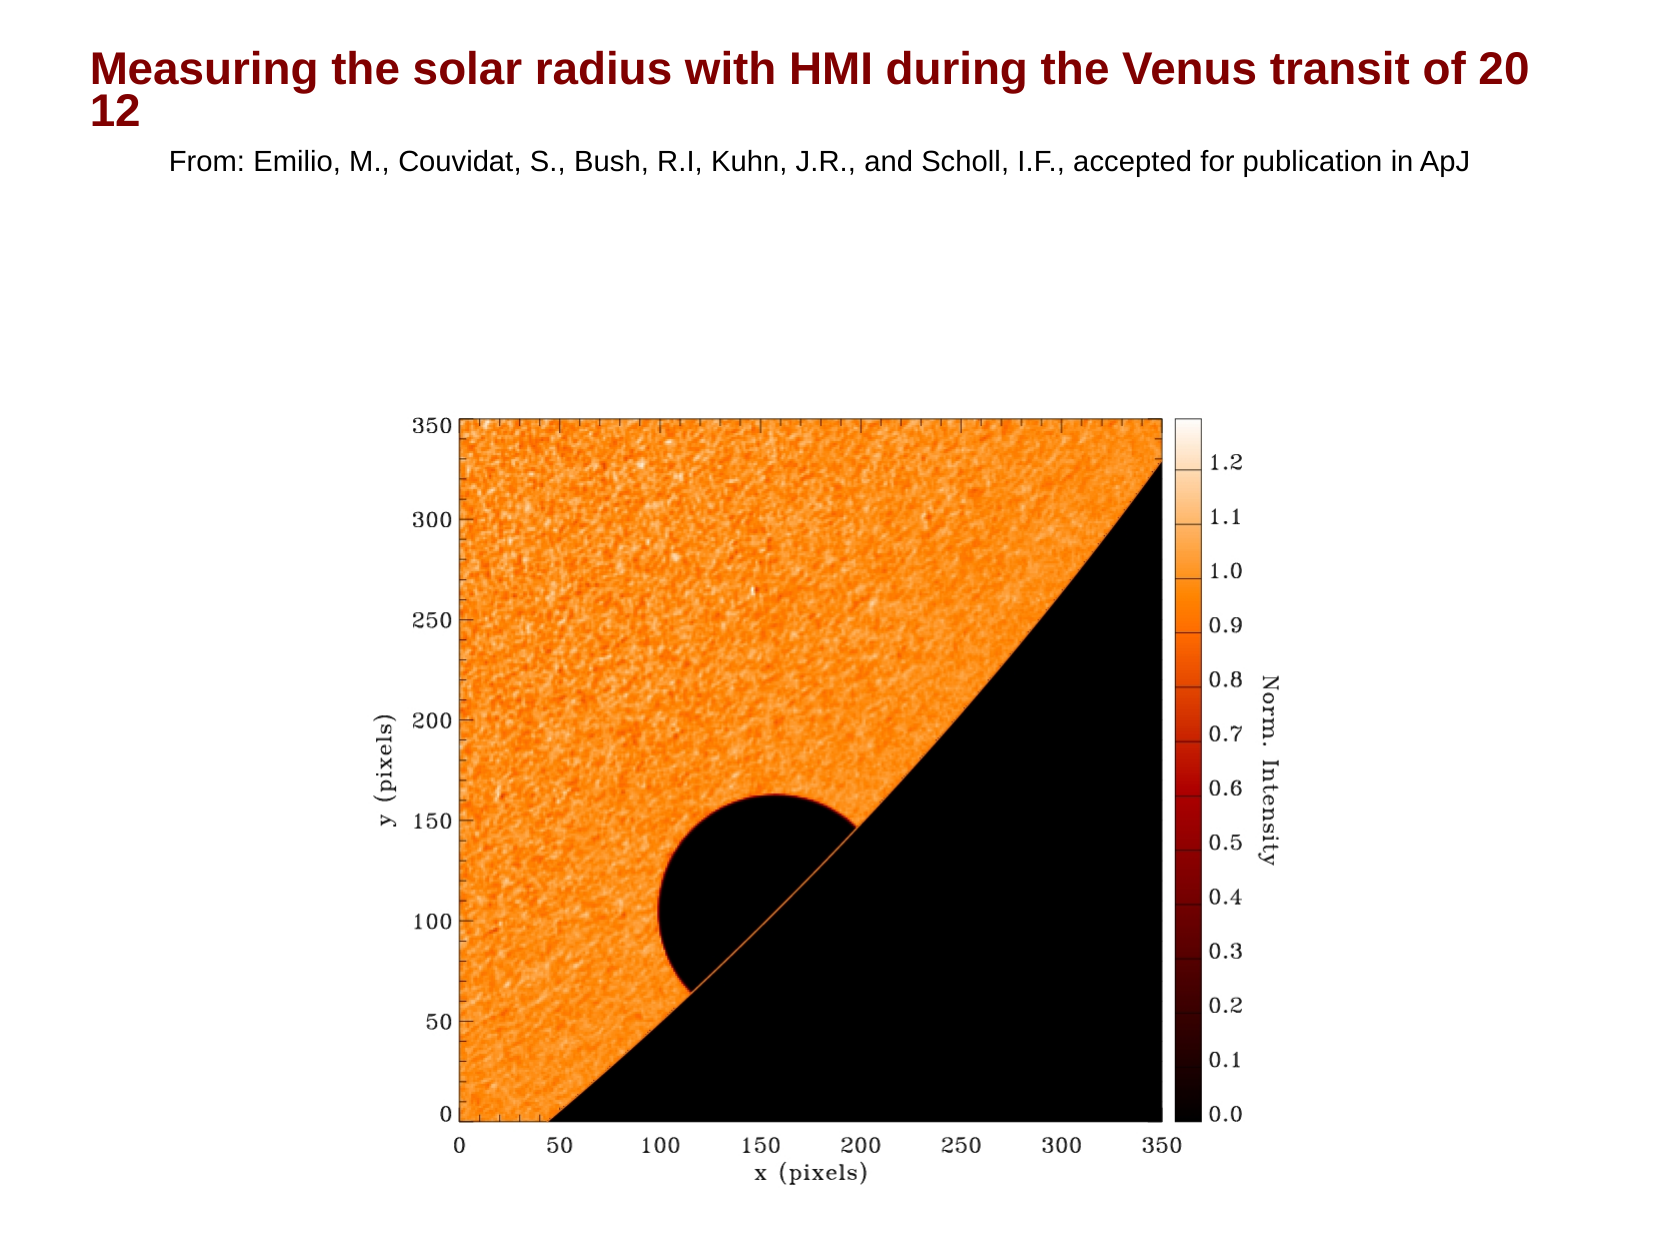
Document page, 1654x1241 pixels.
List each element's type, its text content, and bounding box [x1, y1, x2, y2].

text_box From: Emilio, M., Couvidat, S., Bush, R.I, Kuhn, J.R., and Scholl, I.F., accepted for publication in ApJ [154, 137, 1505, 186]
text_box Measuring the solar radius with HMI during the Venus transit of 2012 [75, 35, 1566, 151]
picture [247, 379, 1427, 1205]
